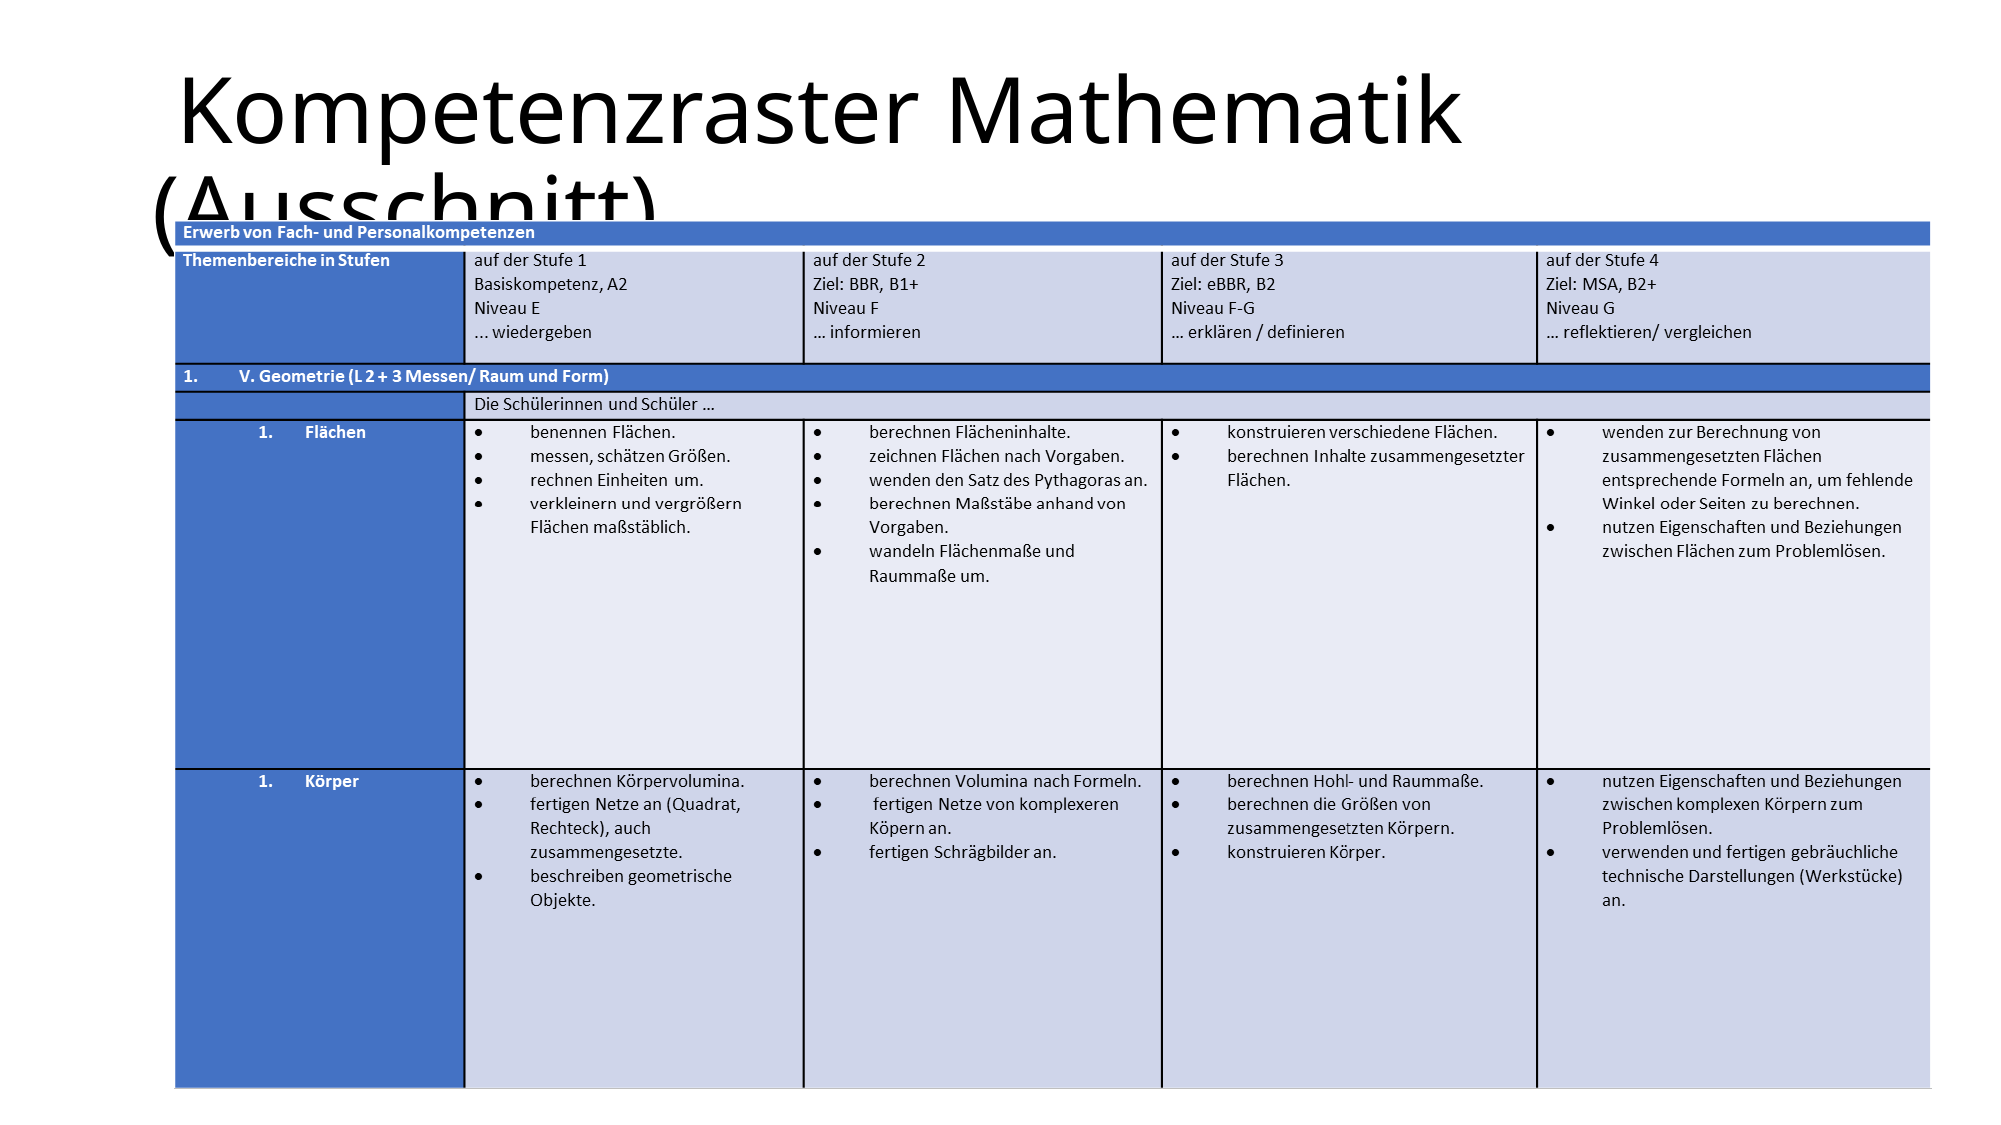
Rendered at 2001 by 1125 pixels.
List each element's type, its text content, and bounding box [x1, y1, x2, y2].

title Kompetenzraster Mathematik (Ausschnitt) [137, 55, 1863, 273]
picture [174, 215, 1934, 1089]
